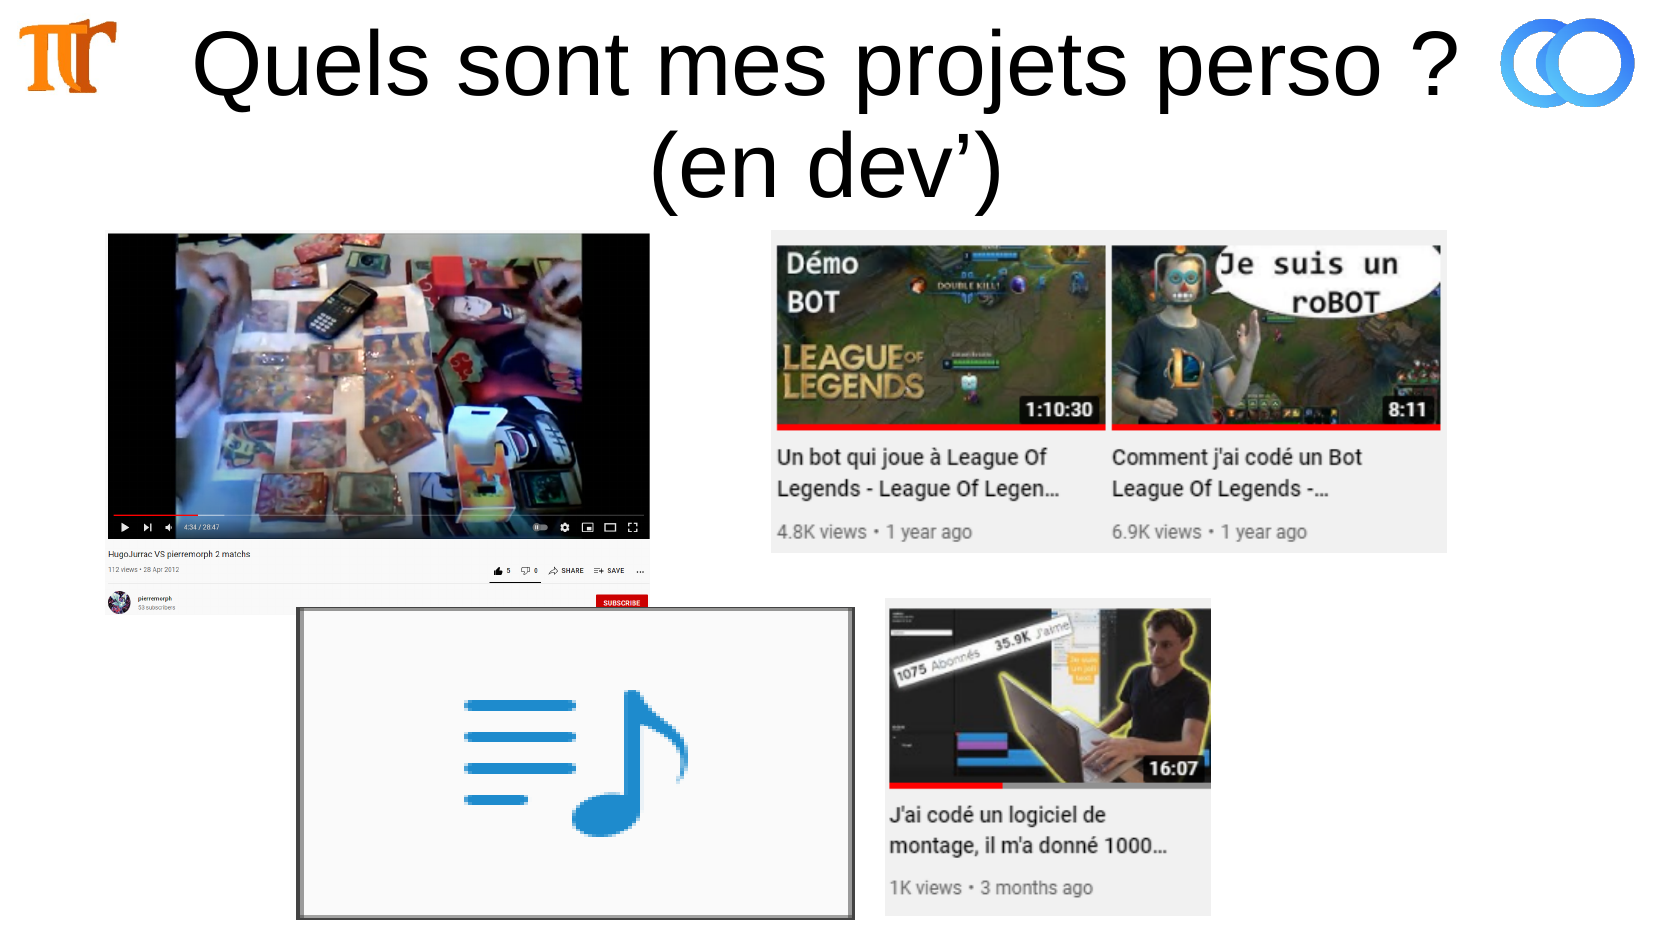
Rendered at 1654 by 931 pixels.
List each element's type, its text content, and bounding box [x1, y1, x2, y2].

picture [771, 230, 1447, 553]
picture [105, 230, 650, 615]
picture [885, 598, 1211, 916]
text_box [295, 605, 857, 922]
picture [1450, 0, 1654, 142]
picture [17, 5, 119, 107]
title Quels sont mes projets perso ? (en dev’) [82, 12, 1571, 218]
